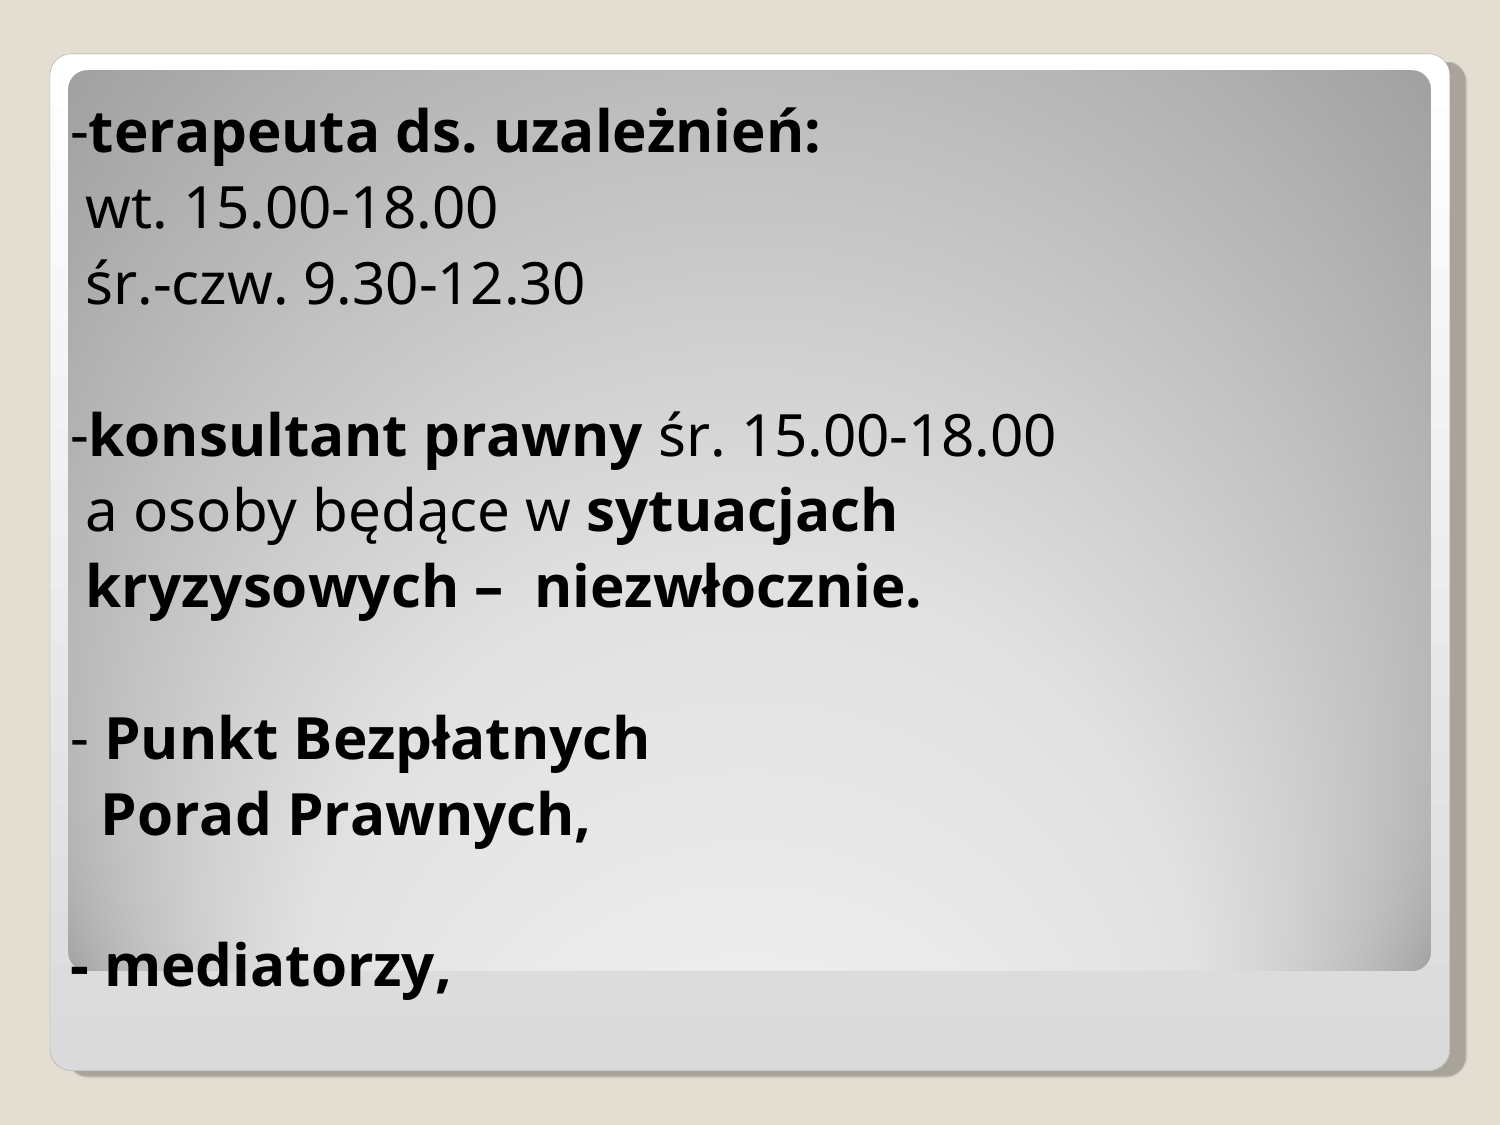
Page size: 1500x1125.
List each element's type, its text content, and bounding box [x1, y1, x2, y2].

picture [67, 69, 1432, 972]
text_box terapeuta ds. uzależnień: wt. 15.00-18.00 śr.-czw. 9.30-12.30 konsultant prawny śr. 15.00-18.00 a osoby będące w sytuacjach kryzysowych – niezwłocznie. Punkt Bezpłatnych Porad Prawnych, - mediatorzy, [70, 93, 1419, 1125]
